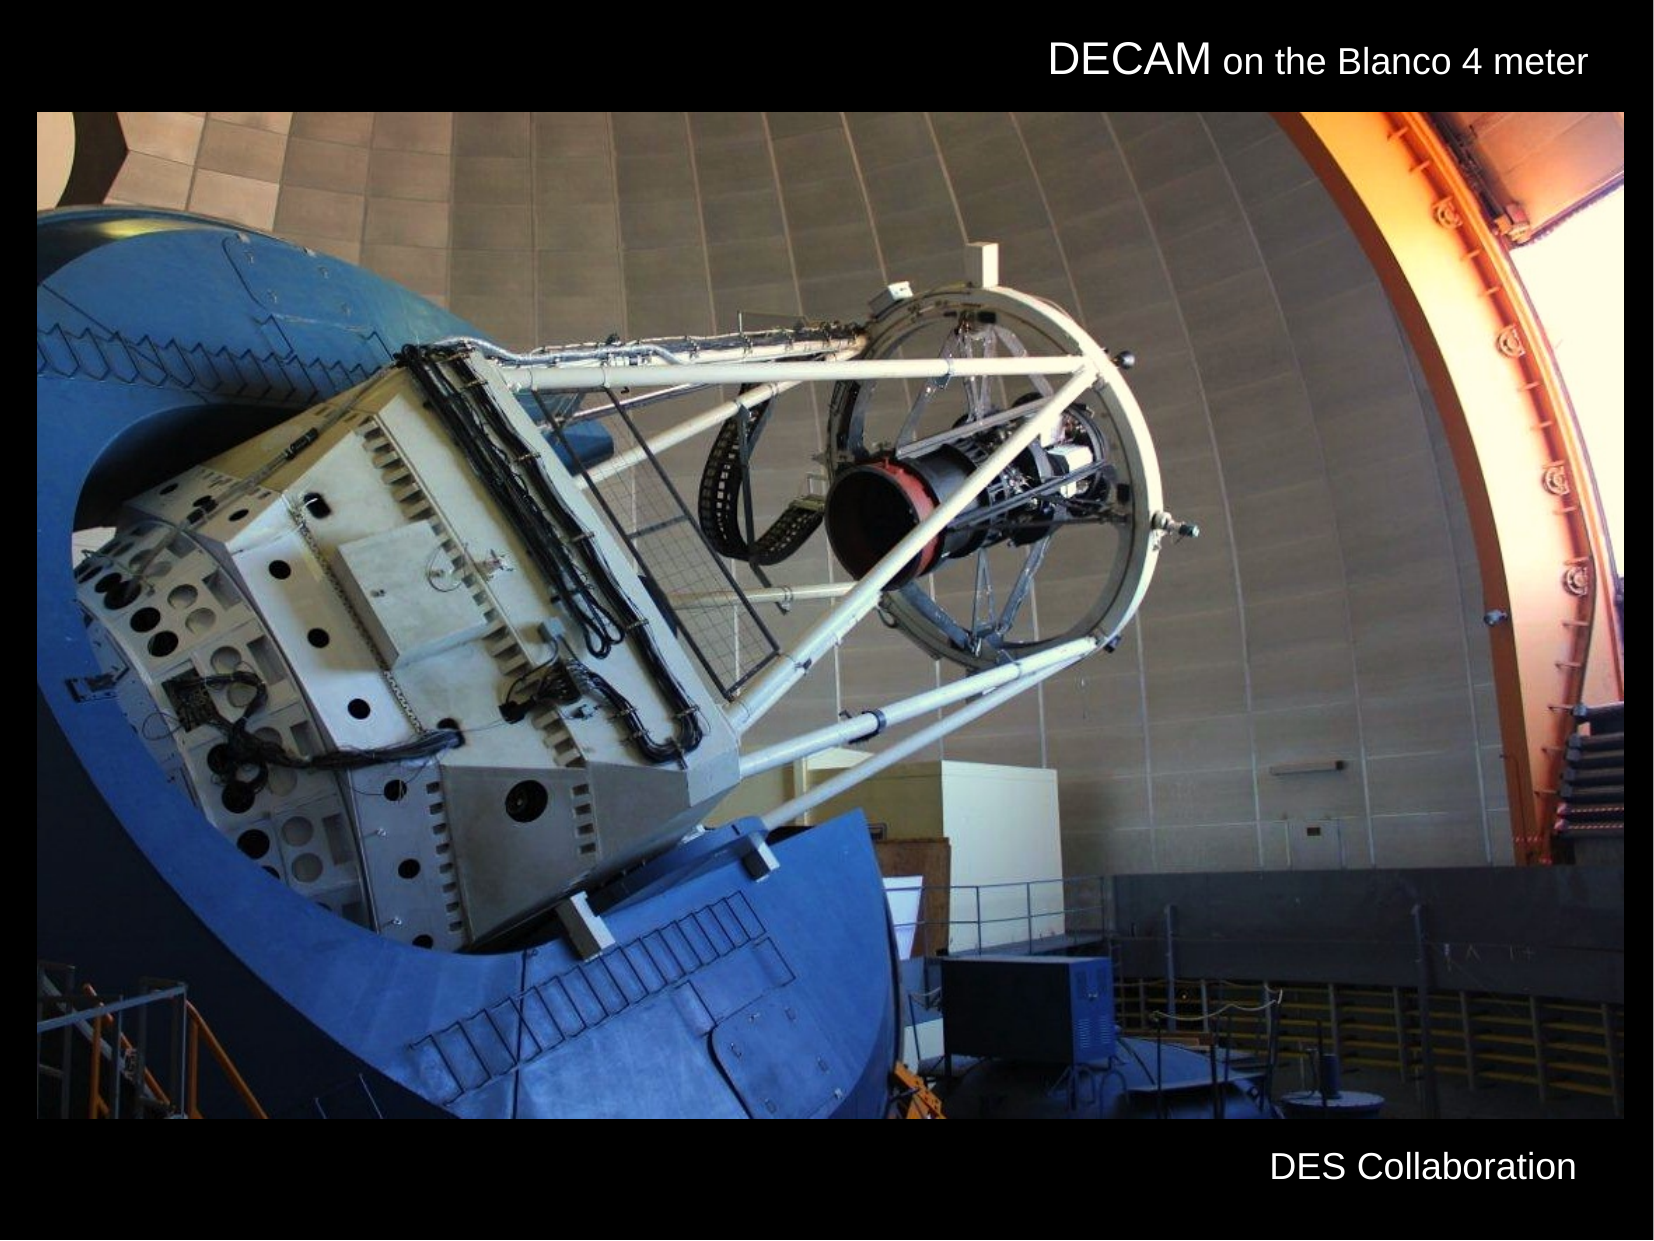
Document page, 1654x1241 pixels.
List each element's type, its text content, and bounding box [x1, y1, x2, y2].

text_box DECAM on the Blanco 4 meter [1032, 25, 1604, 92]
text_box DES Collaboration [1254, 1138, 1593, 1196]
picture [37, 112, 1624, 1119]
